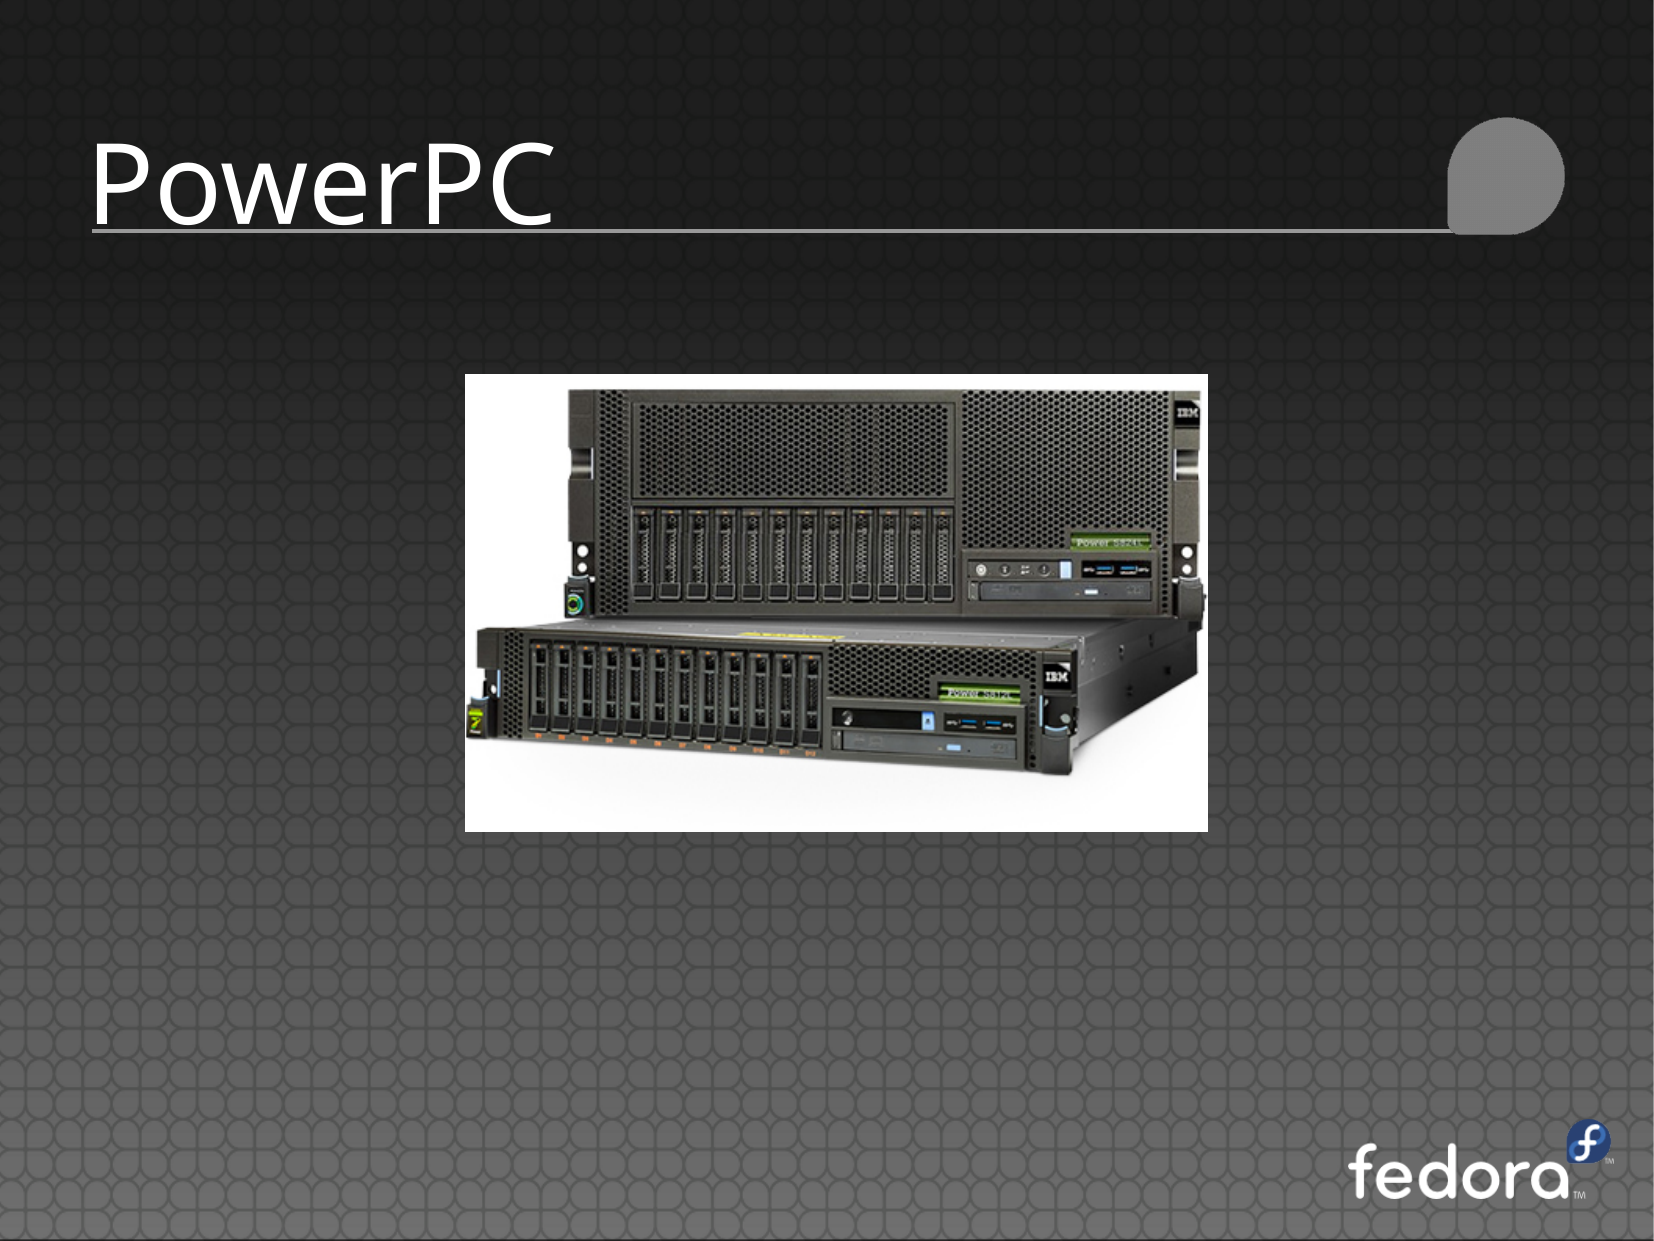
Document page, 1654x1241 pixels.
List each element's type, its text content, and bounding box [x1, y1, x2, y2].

title PowerPC [86, 112, 1576, 249]
picture [0, 0, 1654, 1241]
